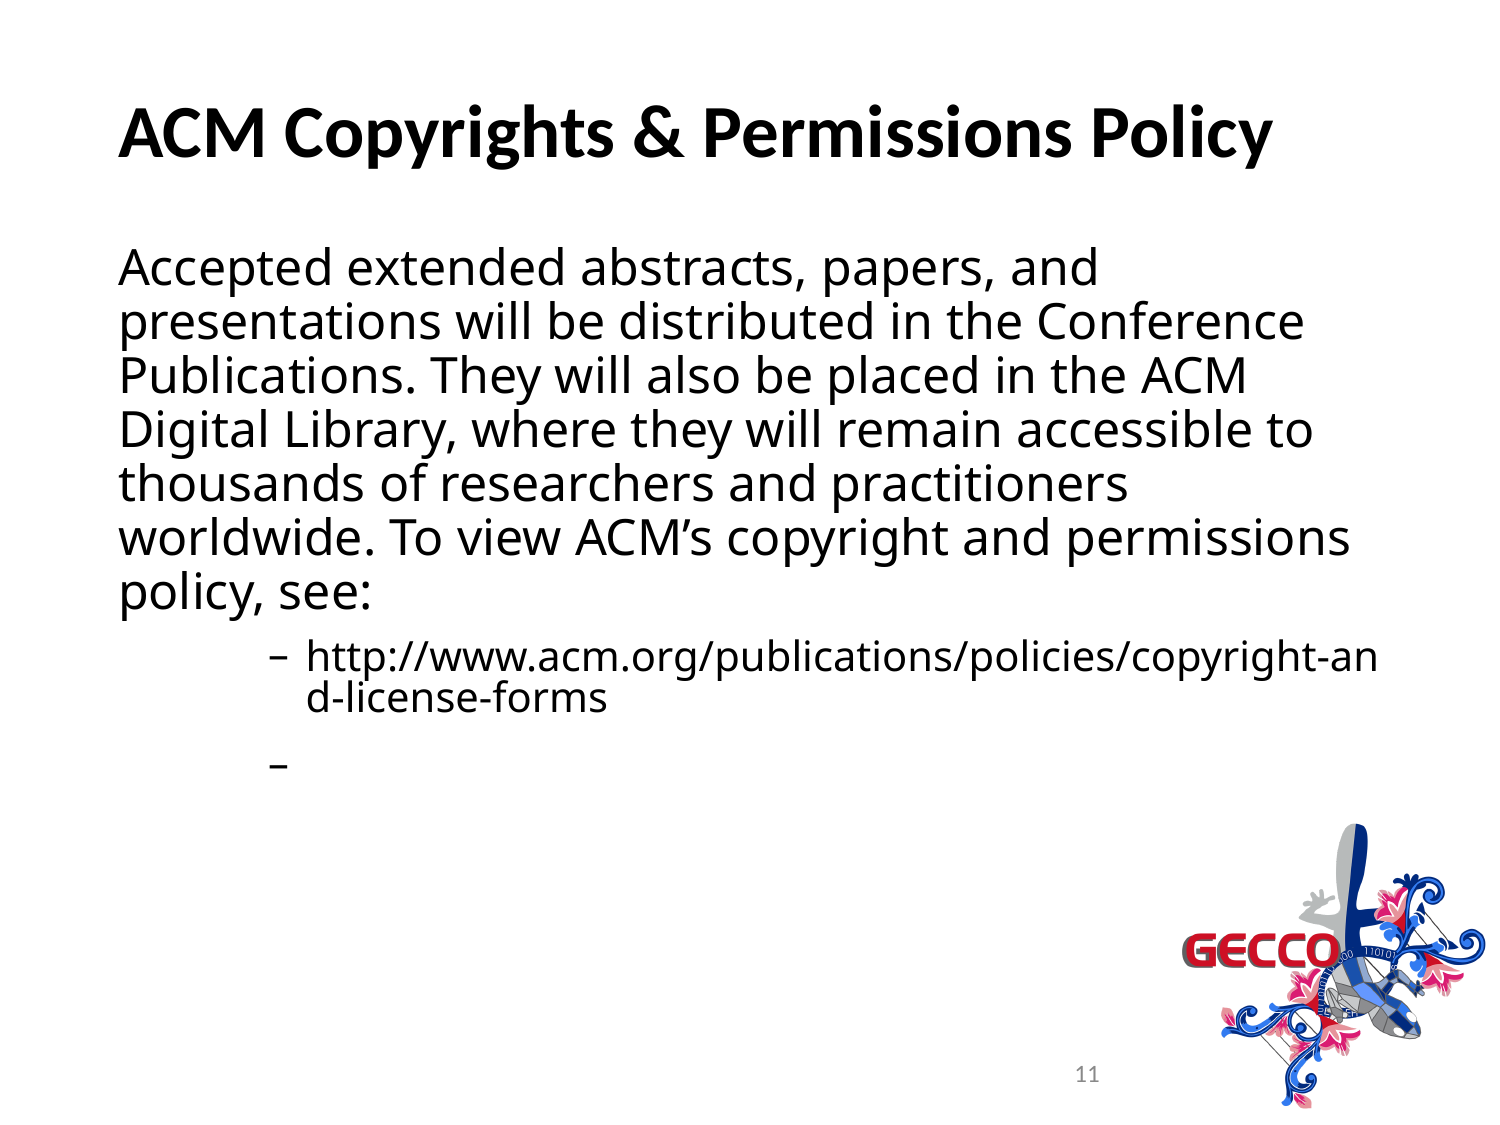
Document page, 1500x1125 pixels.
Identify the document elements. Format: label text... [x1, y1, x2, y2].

list Accepted extended abstracts, papers, and presentations will be distributed in the Conference Publications. They will also be placed in the ACM Digital Library, where they will remain accessible to thousands of researchers and practitioners worldwide. To view ACM’s copyright and permissions policy, see: http://www.acm.org/publications/policies/copyright-and-license-forms [103, 235, 1397, 1014]
title ACM Copyrights & Permissions Policy [103, 59, 1397, 207]
text_box 12 [1059, 1042, 1397, 1103]
